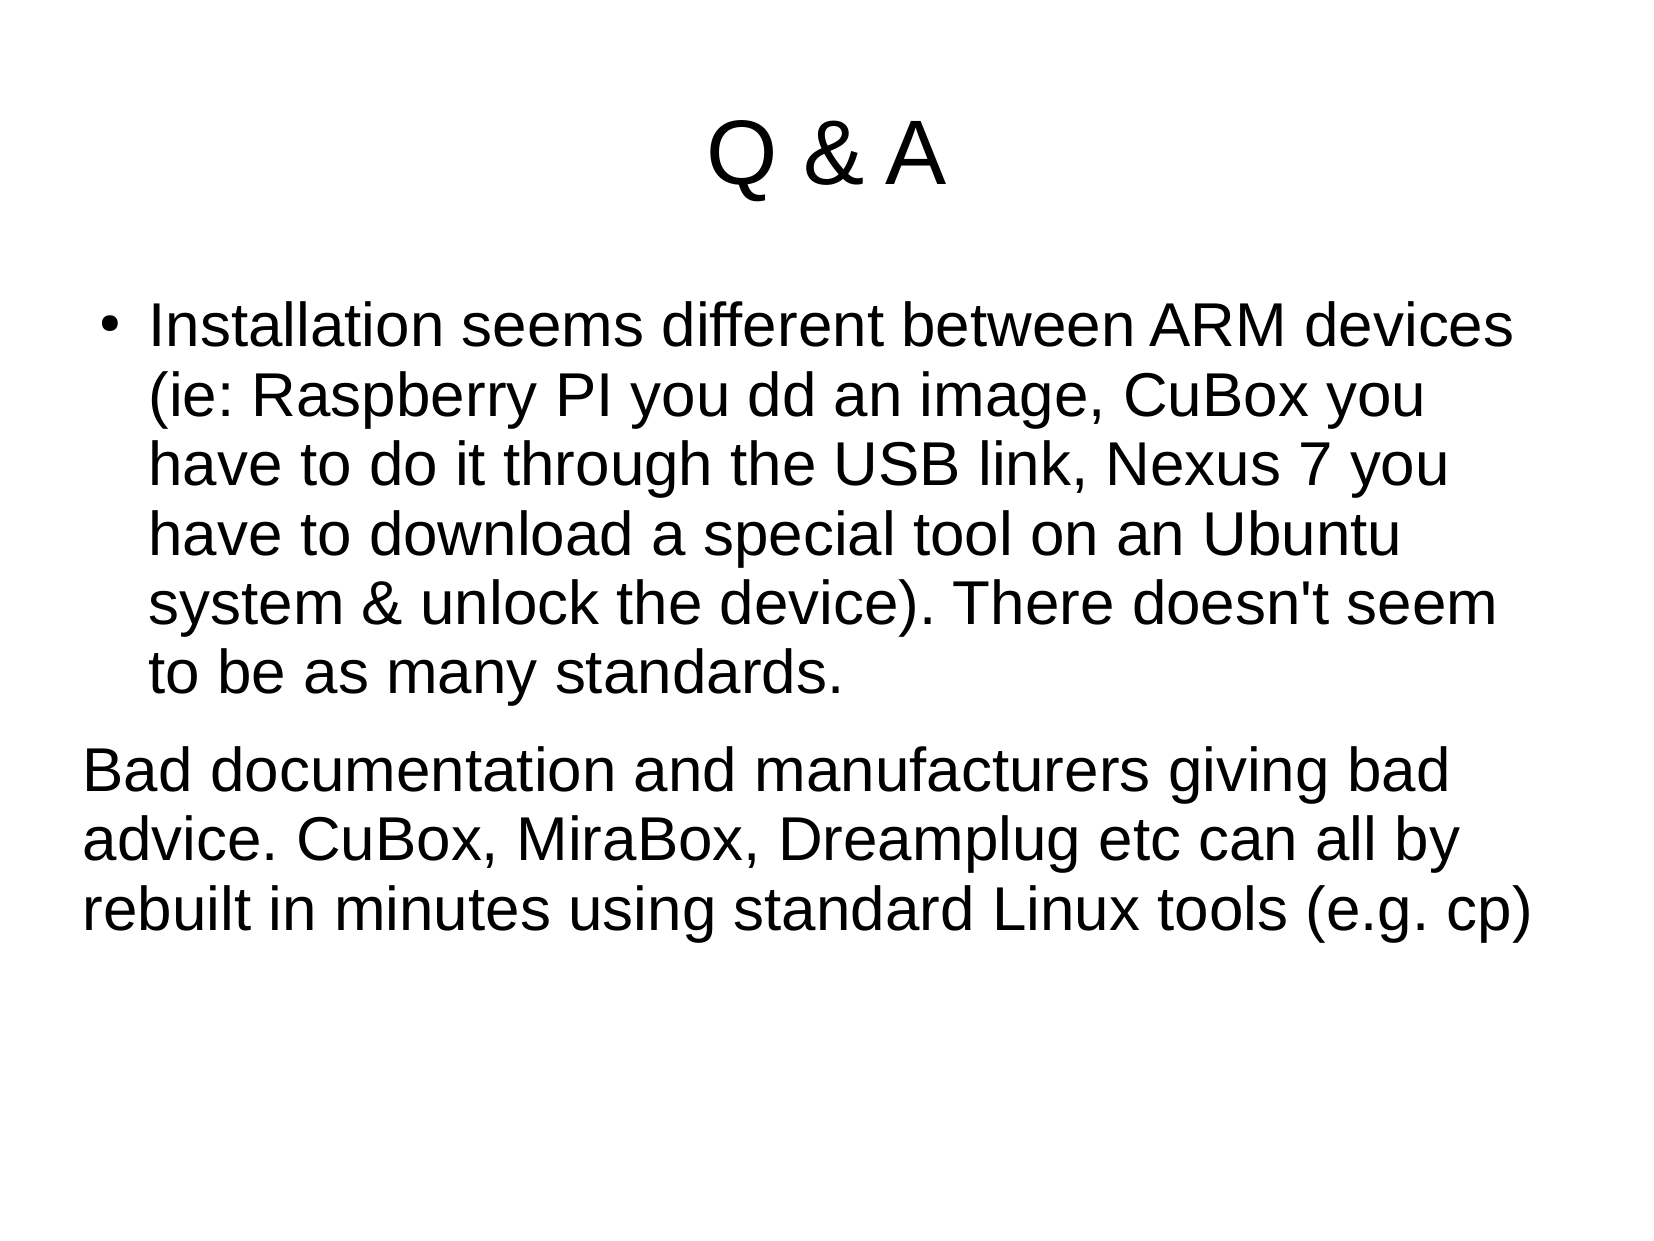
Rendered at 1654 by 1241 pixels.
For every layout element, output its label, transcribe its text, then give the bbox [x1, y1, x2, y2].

title Q & A [82, 49, 1571, 257]
list Installation seems different between ARM devices (ie: Raspberry PI you dd an image, CuBox you have to do it through the USB link, Nexus 7 you have to download a special tool on an Ubuntu system & unlock the device). There doesn't seem to be as many standards. Bad documentation and manufacturers giving bad advice. CuBox, MiraBox, Dreamplug etc can all by rebuilt in minutes using standard Linux tools (e.g. cp) [82, 290, 1538, 1010]
